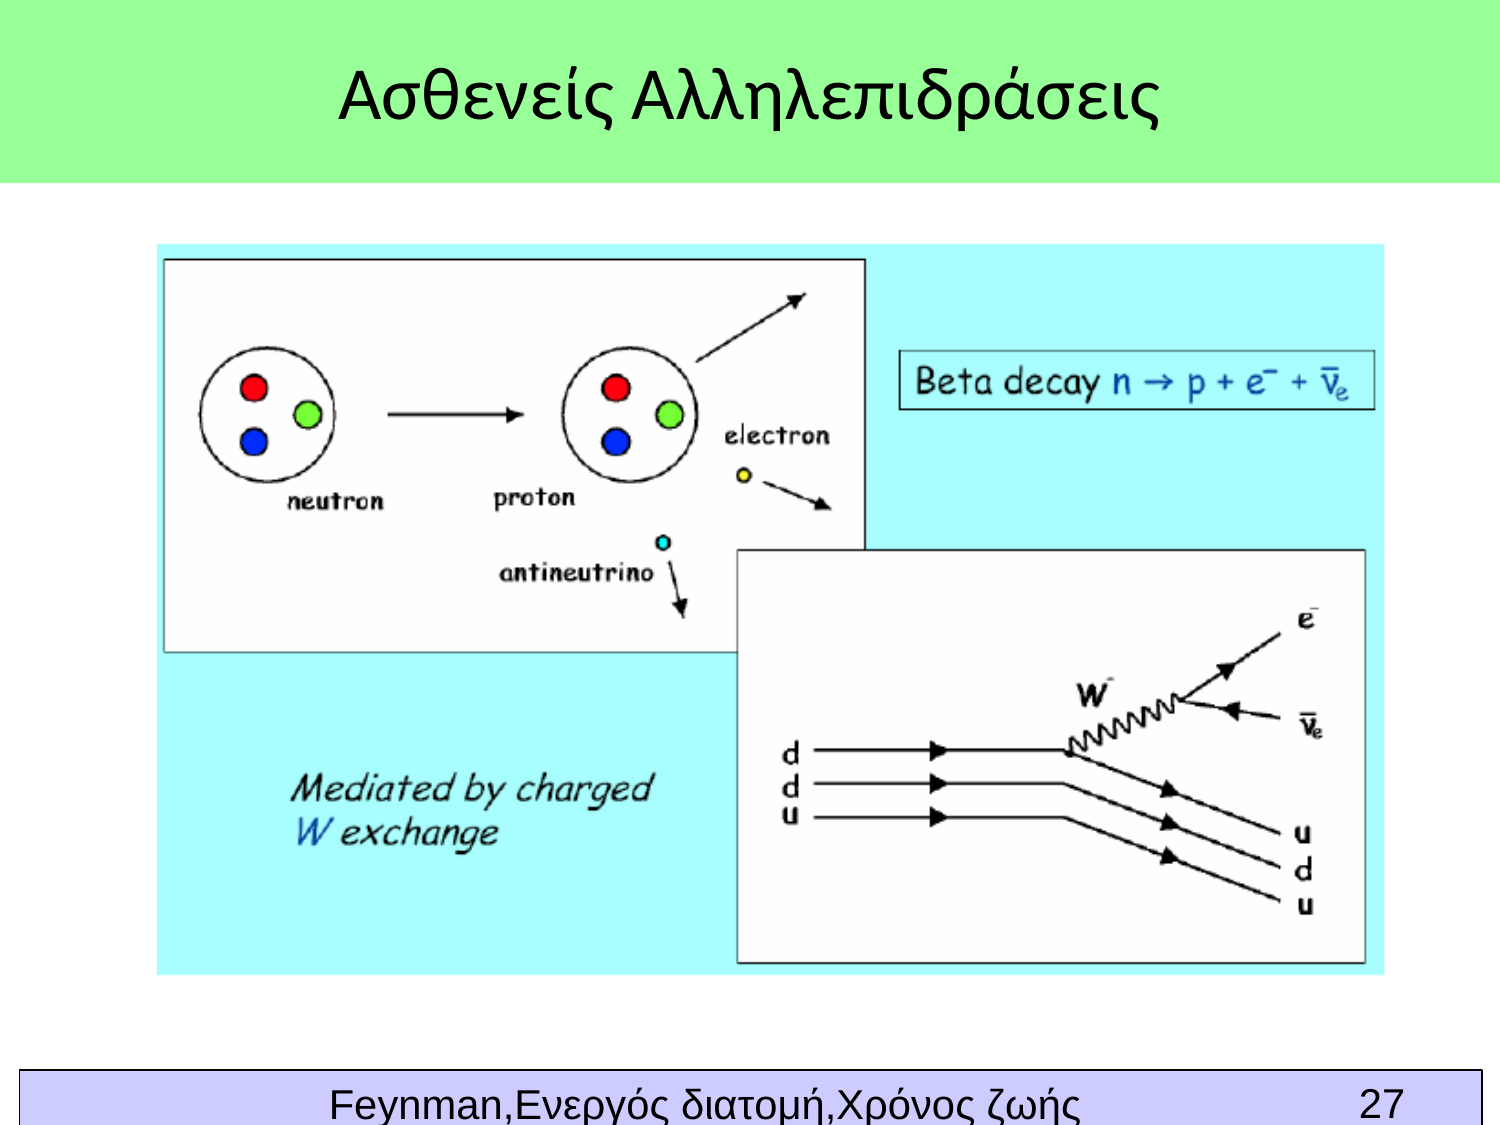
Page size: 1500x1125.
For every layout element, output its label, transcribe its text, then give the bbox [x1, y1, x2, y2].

picture [156, 240, 1385, 978]
text_box Ασθενείς Αλληλεπιδράσεις [0, 0, 1500, 184]
